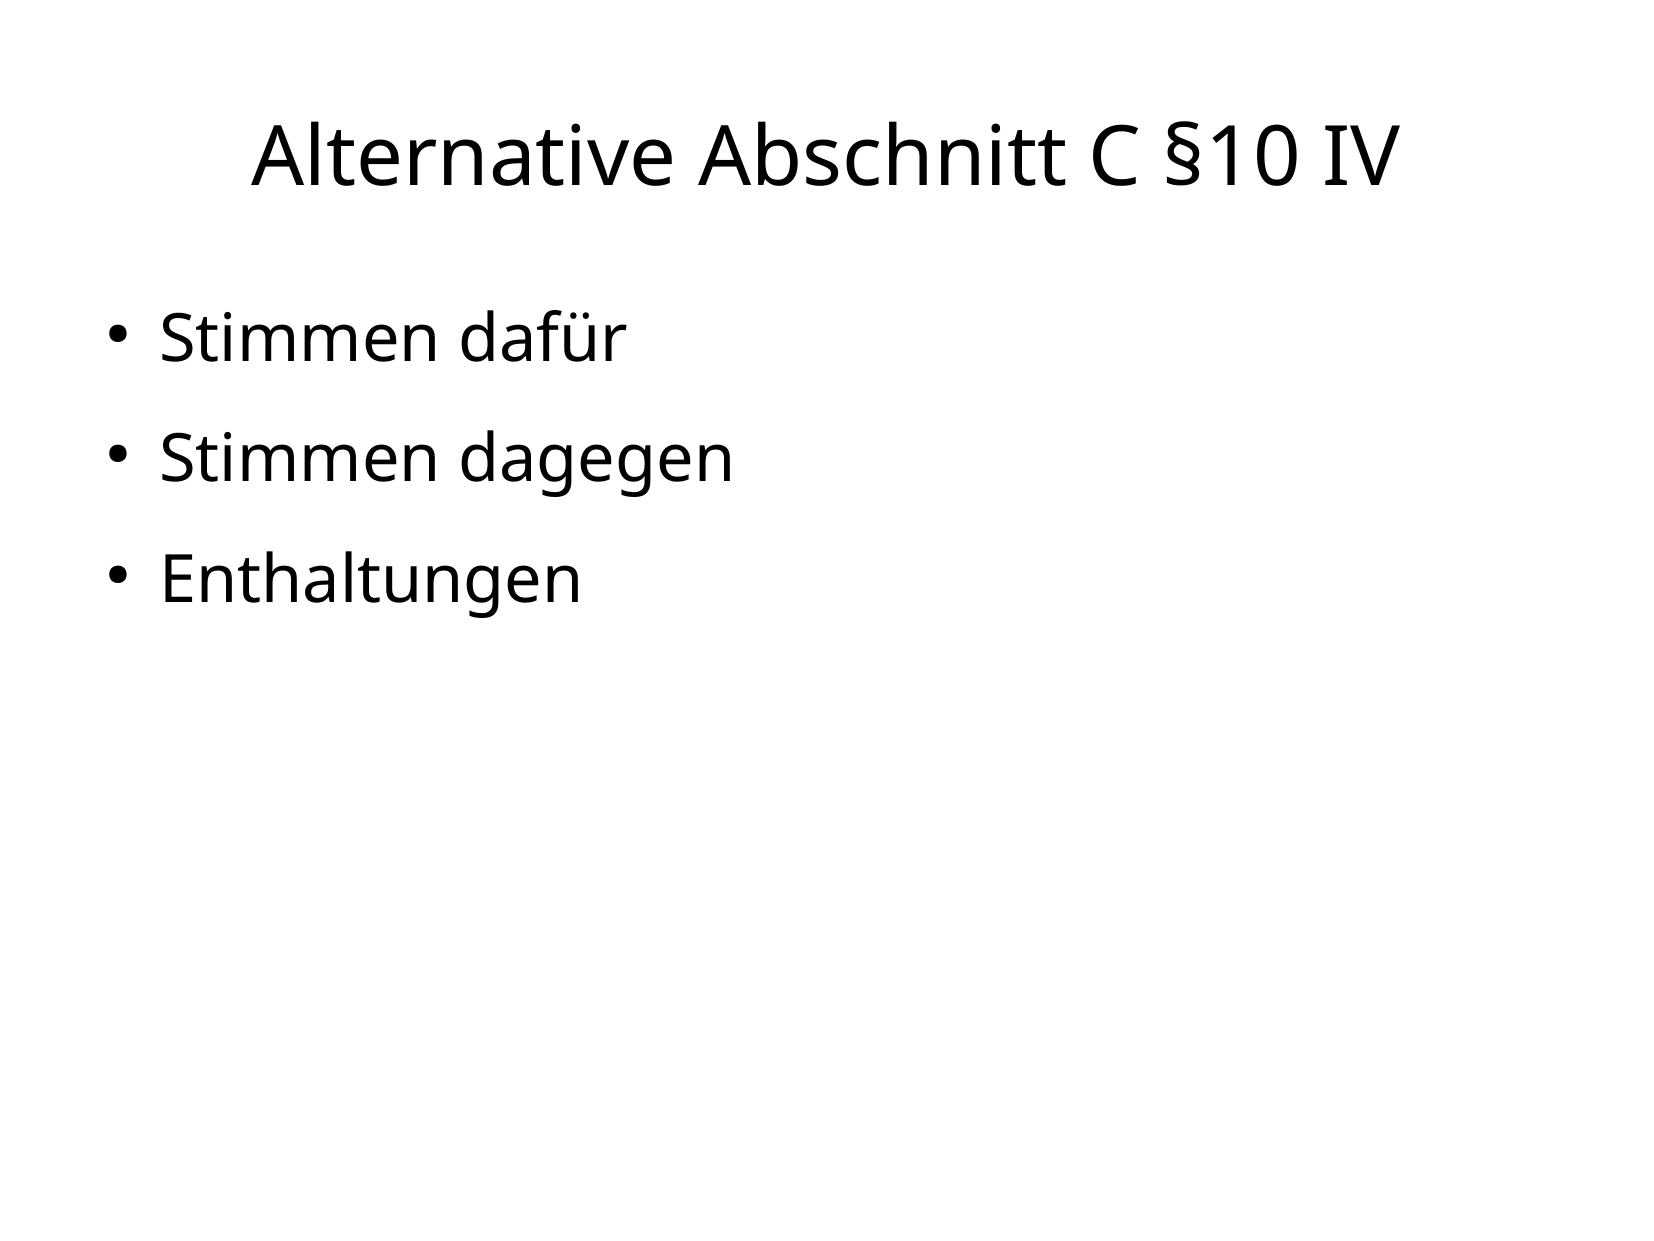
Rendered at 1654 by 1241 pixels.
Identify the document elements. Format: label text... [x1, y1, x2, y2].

title Alternative Abschnitt C §10 IV [82, 56, 1571, 250]
list Stimmen dafür Stimmen dagegen Enthaltungen [88, 290, 1572, 1094]
